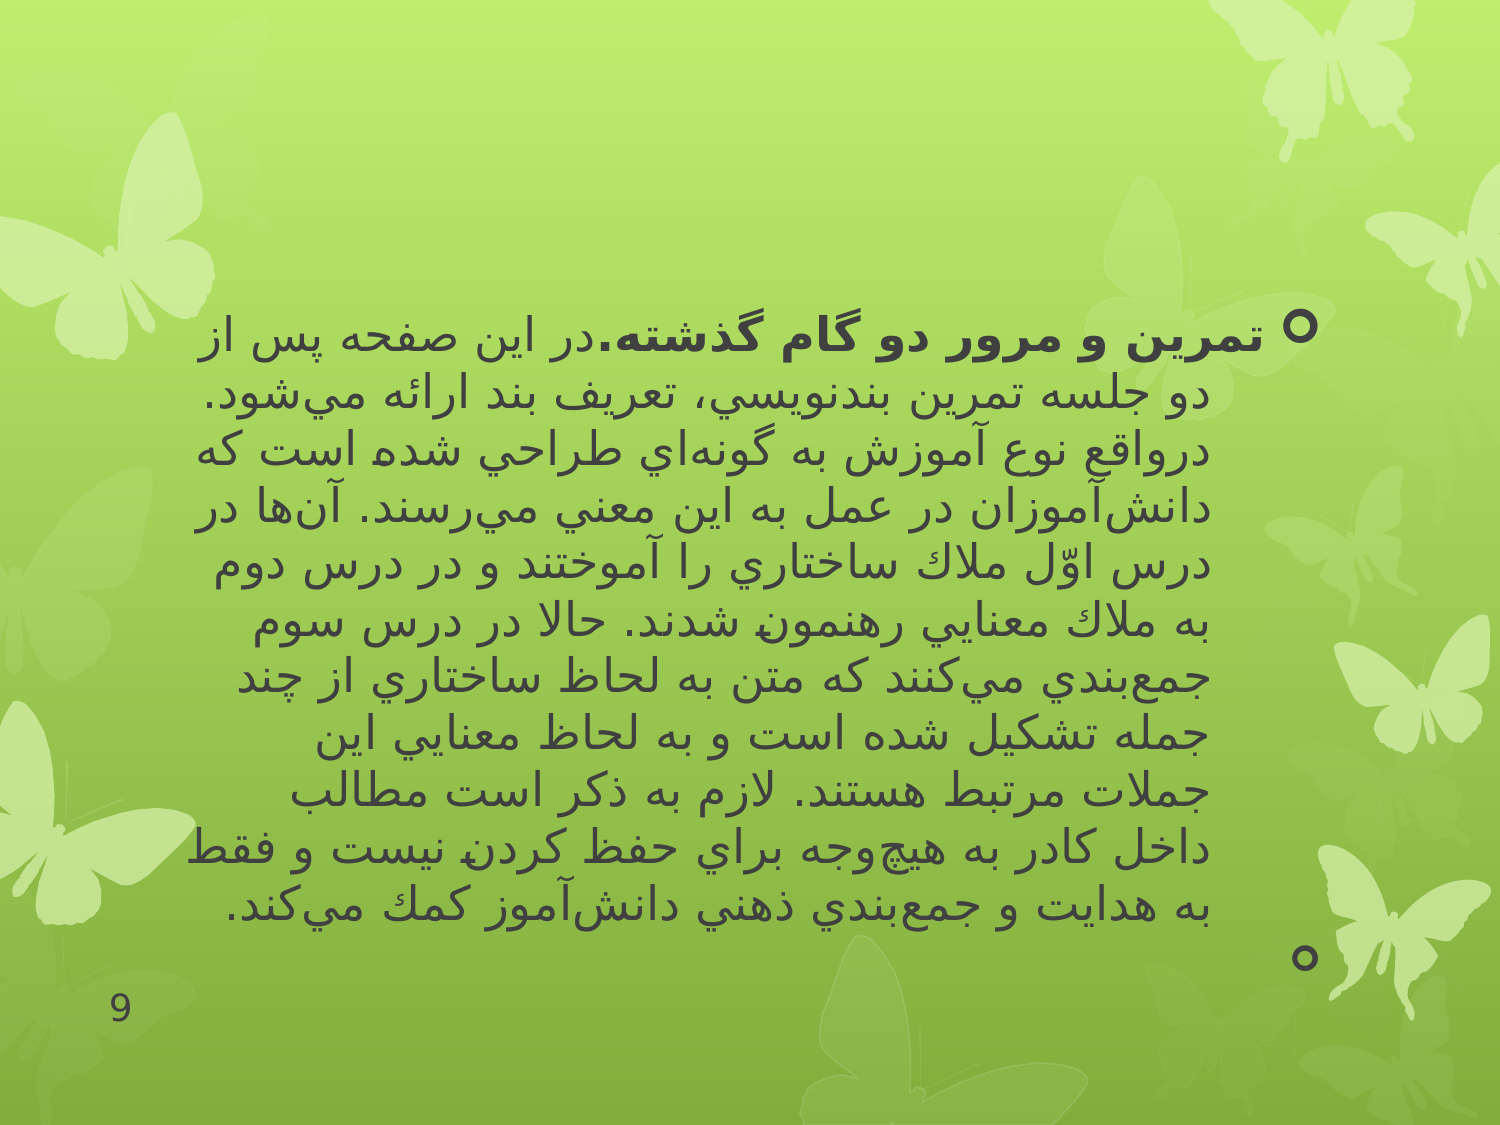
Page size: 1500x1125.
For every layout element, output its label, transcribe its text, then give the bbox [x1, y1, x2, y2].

list تمرين و مرور دو گام گذشته.در اين صفحه پس از دو جلسه تمرين بندنويسي، تعريف بند ارائه مي‌شود. درواقع نوع آموزش به گونه‌اي طراحي شده است كه دانش‌آموزان در عمل به اين معني مي‌رسند. آن‌ها در درس اوّل ملاك ساختاري را آموختند و در درس دوم به ملاك معنايي رهنمون شدند. حالا در درس سوم جمع‌بندي مي‌كنند كه متن به لحاظ ساختاري از چند جمله تشكيل شده است و به لحاظ معنايي اين جملات مرتبط هستند. لازم به ذكر است مطالب داخل كادر به هيچ‌وجه براي حفظ كردن نيست و فقط به هدايت و جمع‌بندي ذهني دانش‌آموز كمك مي‌كند. [165, 296, 1335, 962]
text_box [94, 976, 194, 1037]
